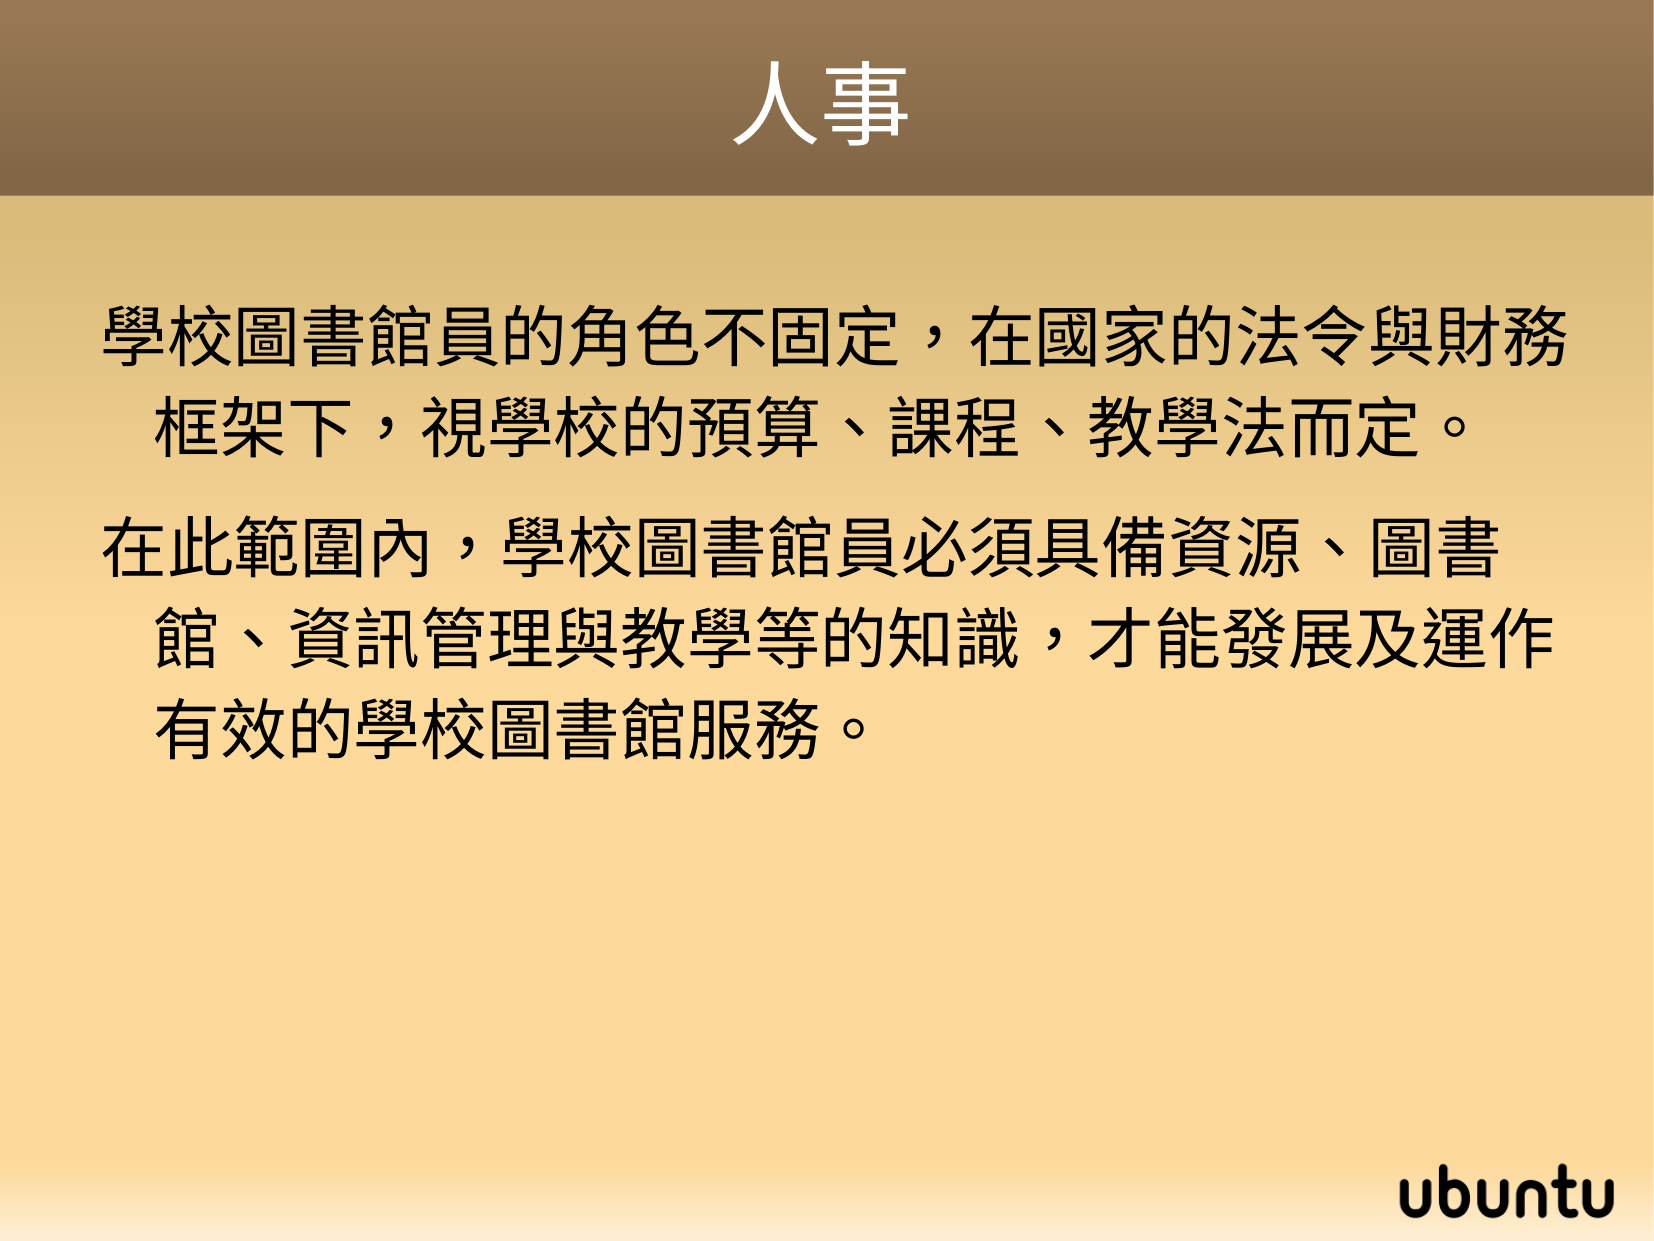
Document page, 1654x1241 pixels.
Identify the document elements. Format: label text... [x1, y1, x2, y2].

title 人事 [76, 7, 1565, 200]
list 學校圖書館員的角色不固定，在國家的法令與財務框架下，視學校的預算、課程、教學法而定。 在此範圍內，學校圖書館員必須具備資源、圖書館、資訊管理與教學等的知識，才能發展及運作有效的學校圖書館服務。 [82, 290, 1571, 1094]
picture [0, 0, 1654, 1241]
